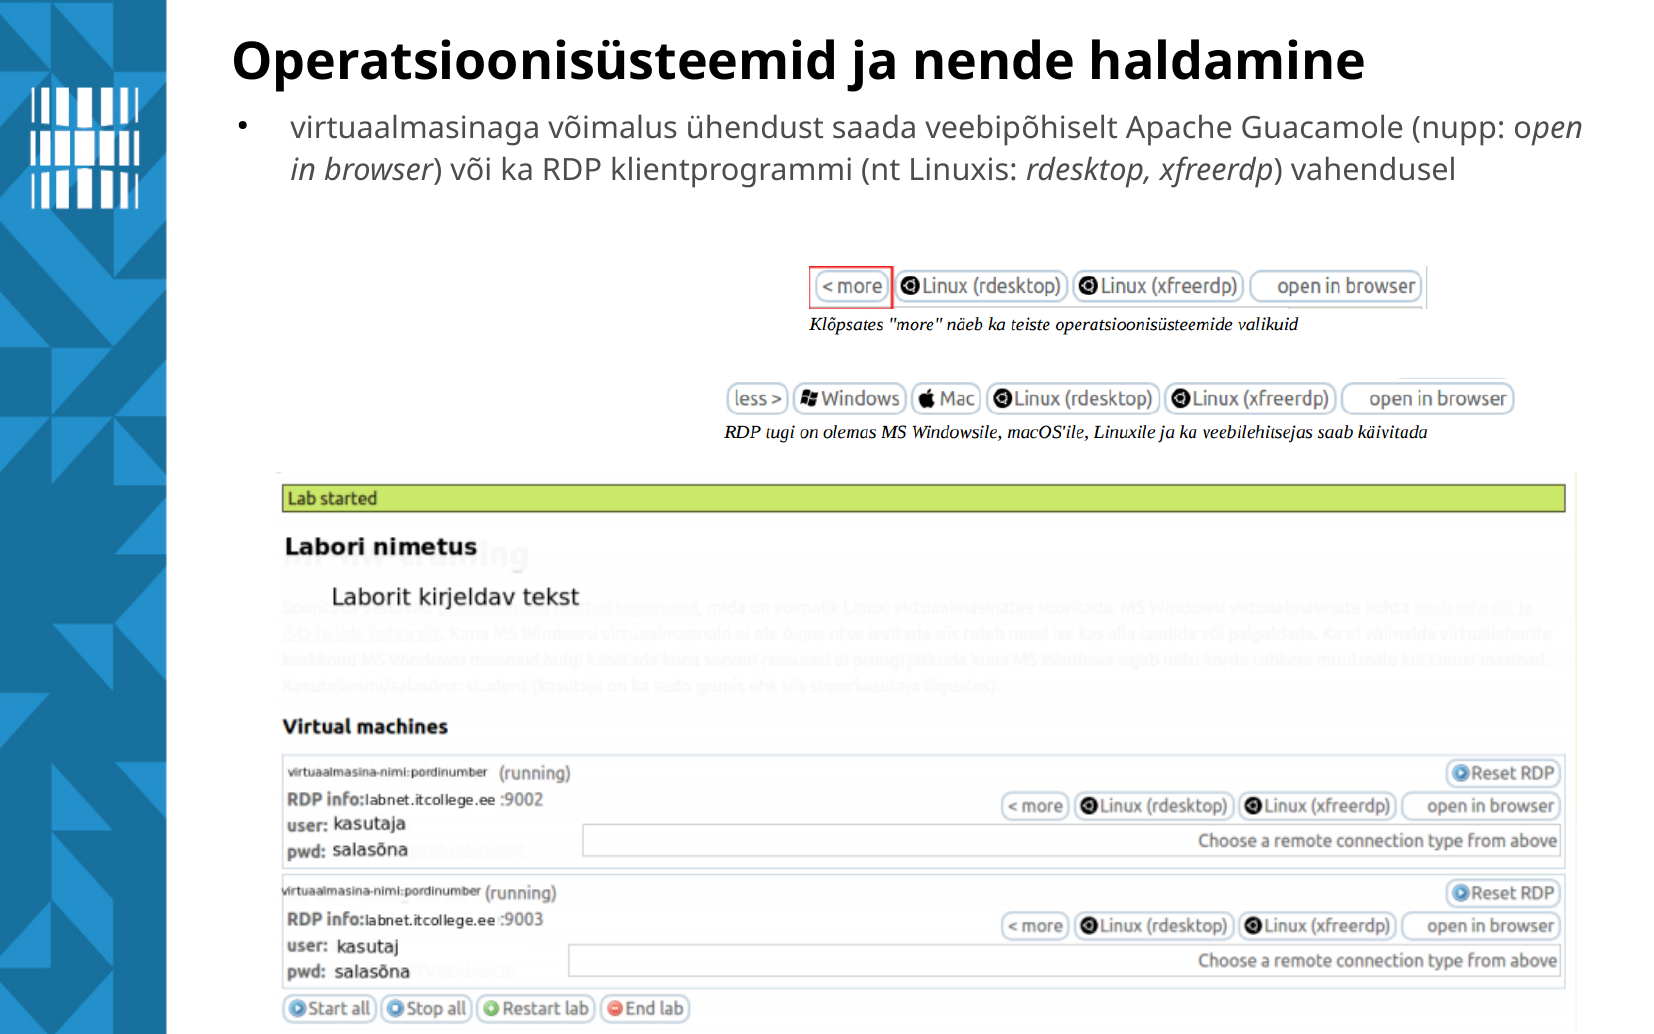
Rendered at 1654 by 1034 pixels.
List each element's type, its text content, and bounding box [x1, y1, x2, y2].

picture [720, 259, 1517, 448]
list Operatsioonisüsteemid ja nende haldamine [231, 23, 1536, 101]
list virtuaalmasinaga võimalus ühendust saada veebipõhiselt Apache Guacamole (nupp: open in browser) või ka RDP klientprogrammi (nt Linuxis: rdesktop, xfreerdp) vahendusel [219, 106, 1595, 367]
picture [276, 472, 1577, 1032]
picture [42, 108, 132, 208]
